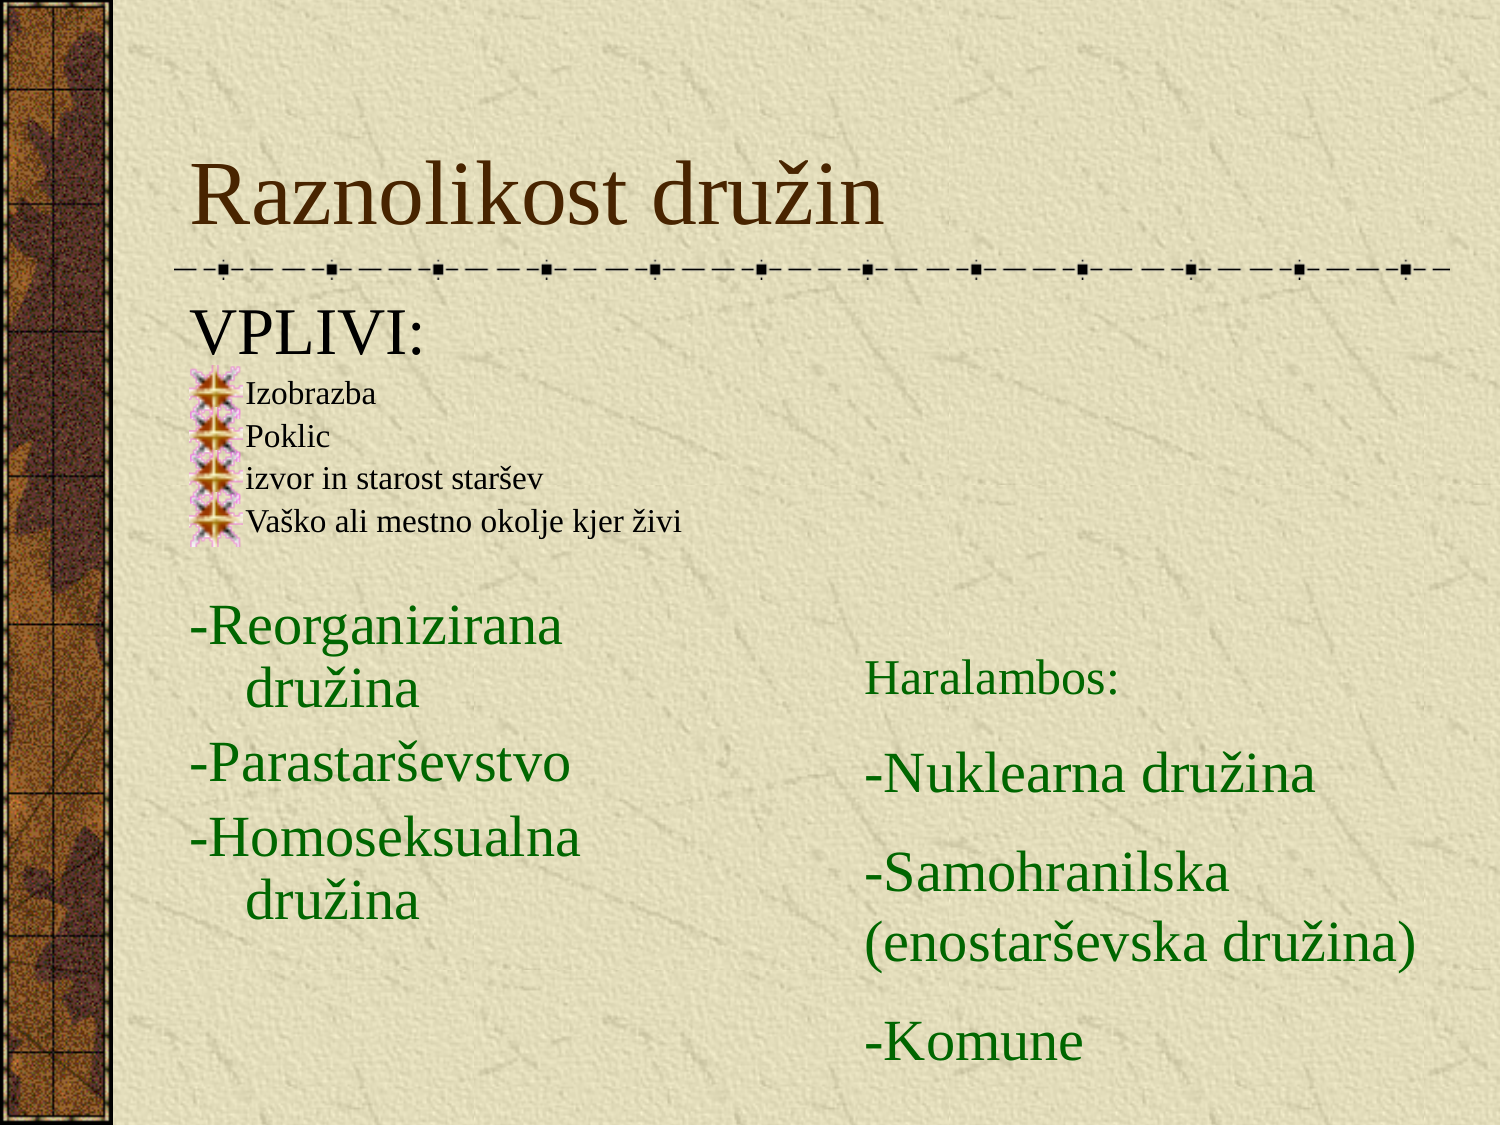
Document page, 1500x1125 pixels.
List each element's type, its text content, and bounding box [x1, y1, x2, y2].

list VPLIVI: Izobrazba Poklic izvor in starost staršev Vaško ali mestno okolje kjer živi -Reorganizirana družina -Parastarševstvo -Homoseksualna družina [174, 289, 763, 965]
text_box Haralambos: -Nuklearna družina -Samohranilska (enostarševska družina) -Komune [849, 637, 1450, 1080]
picture [0, 0, 1500, 1125]
title Raznolikost družin [174, 62, 1450, 250]
